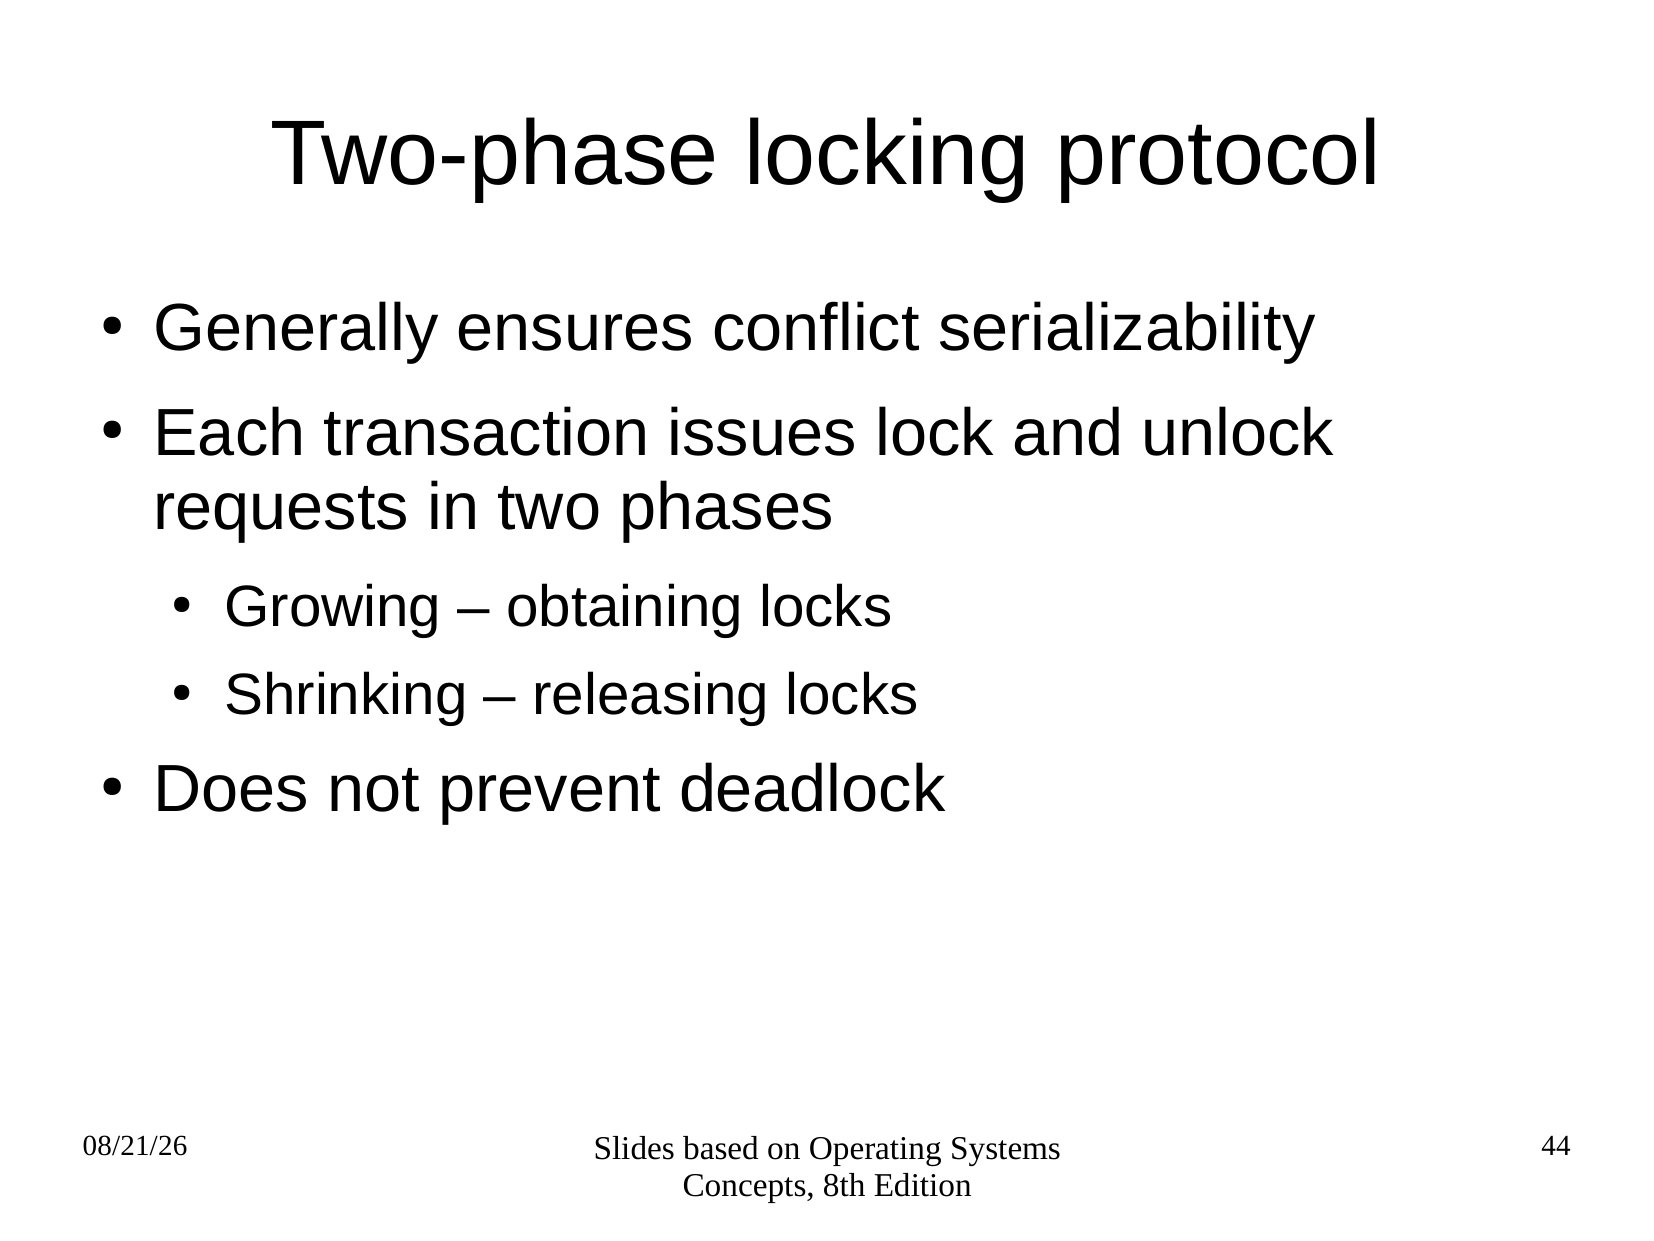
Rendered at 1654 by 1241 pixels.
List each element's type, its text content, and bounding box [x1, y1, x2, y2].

title Two-phase locking protocol [82, 49, 1571, 257]
list Generally ensures conflict serializability Each transaction issues lock and unlock requests in two phases Growing – obtaining locks Shrinking – releasing locks Does not prevent deadlock [82, 290, 1571, 1109]
